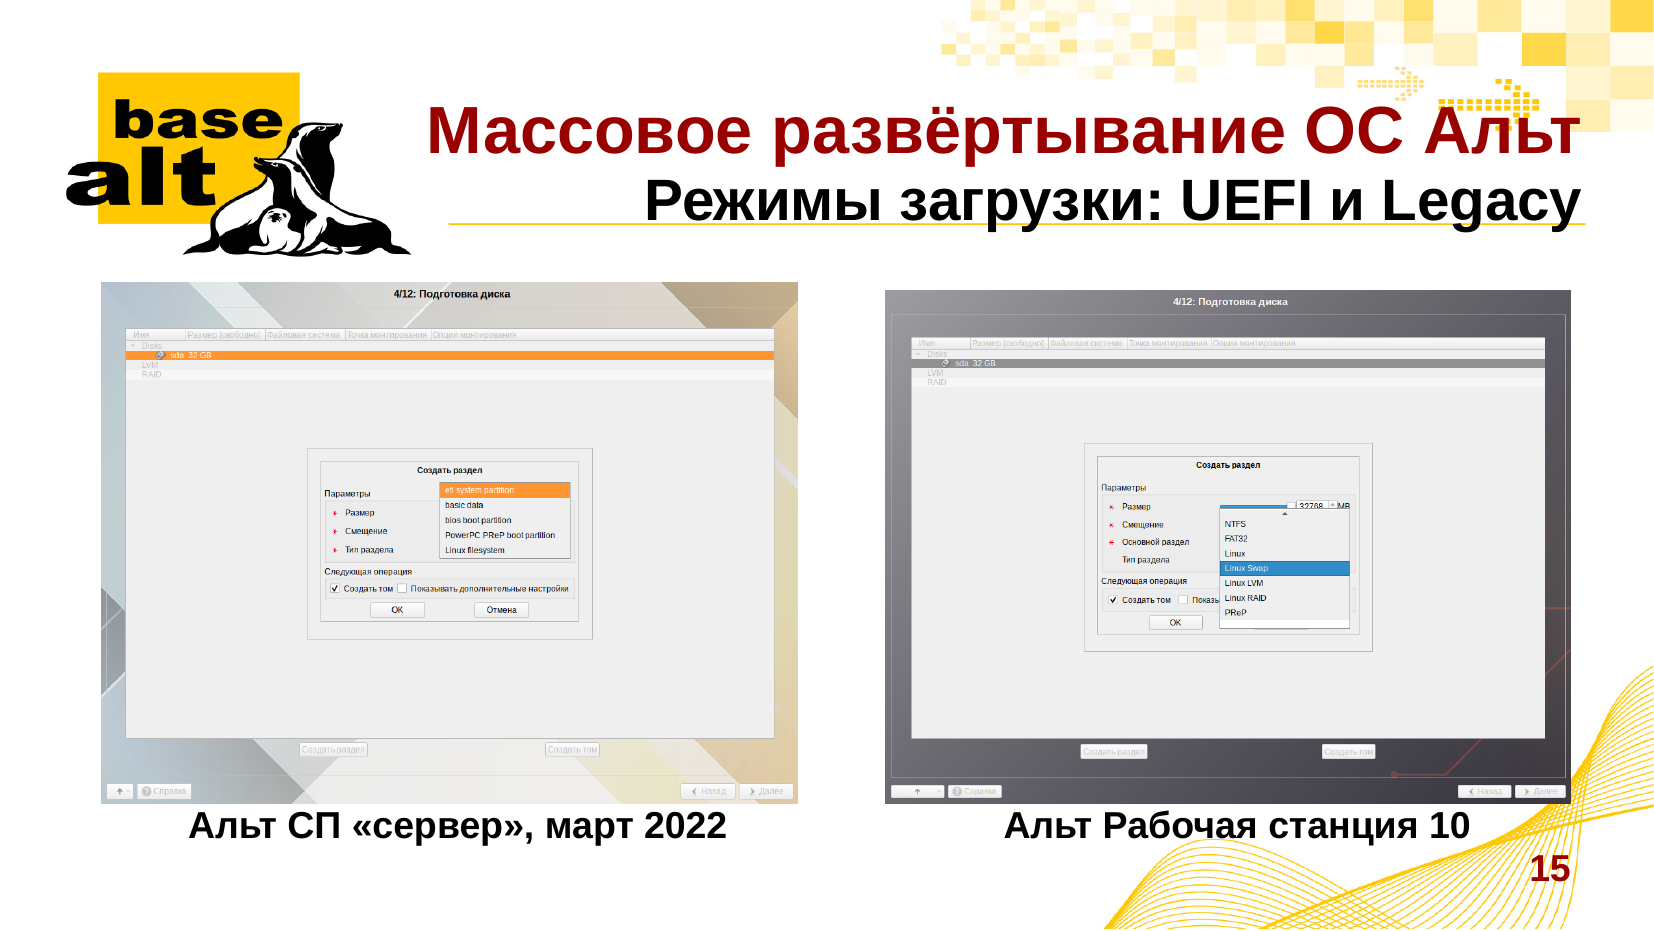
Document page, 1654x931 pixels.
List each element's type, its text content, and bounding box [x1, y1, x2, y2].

text_box Альт Рабочая станция 10 [897, 797, 1577, 857]
text_box Альт СП «сервер», март 2022 [118, 797, 798, 857]
picture [0, 0, 1654, 931]
title Массовое развёртывание ОС Альт Режимы загрузки: UEFI и Legacy [372, 81, 1583, 245]
